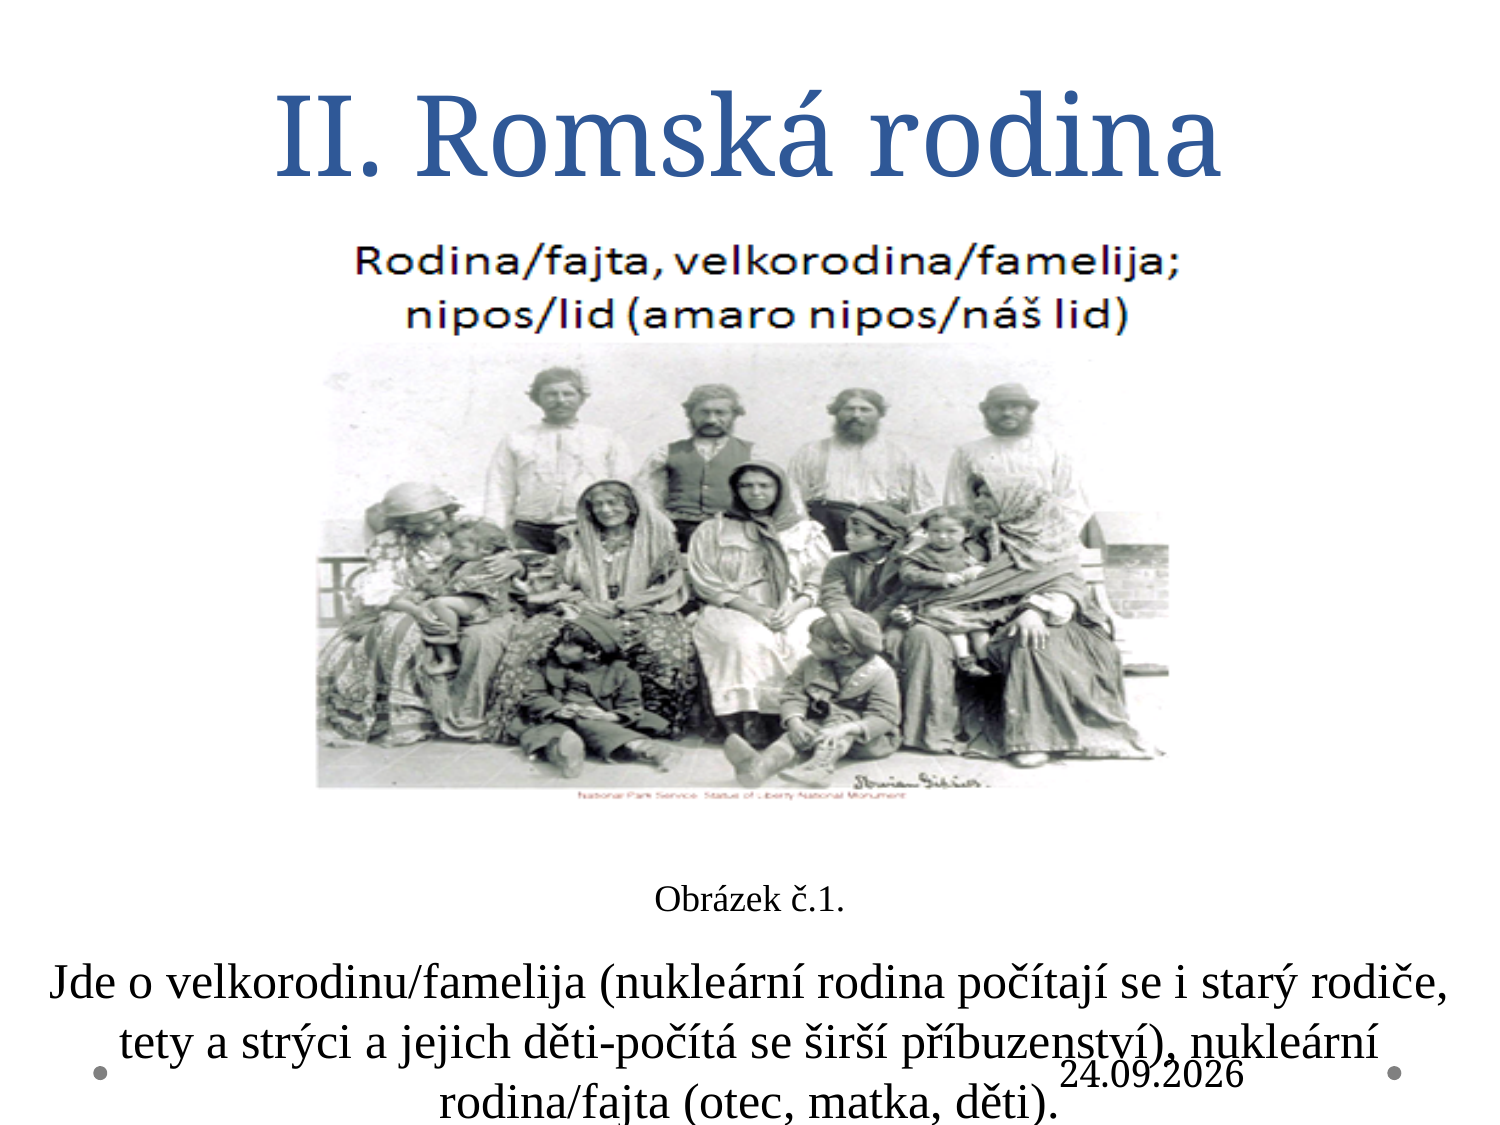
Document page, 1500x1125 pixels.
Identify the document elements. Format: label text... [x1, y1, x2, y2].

title II. Romská rodina [75, 0, 1425, 263]
list Obrázek č.1. Jde o velkorodinu/famelija (nukleární rodina počítají se i starý rodiče, tety a strýci a jejich děti-počítá se širší příbuzenství), nukleární rodina/fajta (otec, matka, děti). [0, 866, 1500, 1125]
picture [188, 184, 1354, 851]
